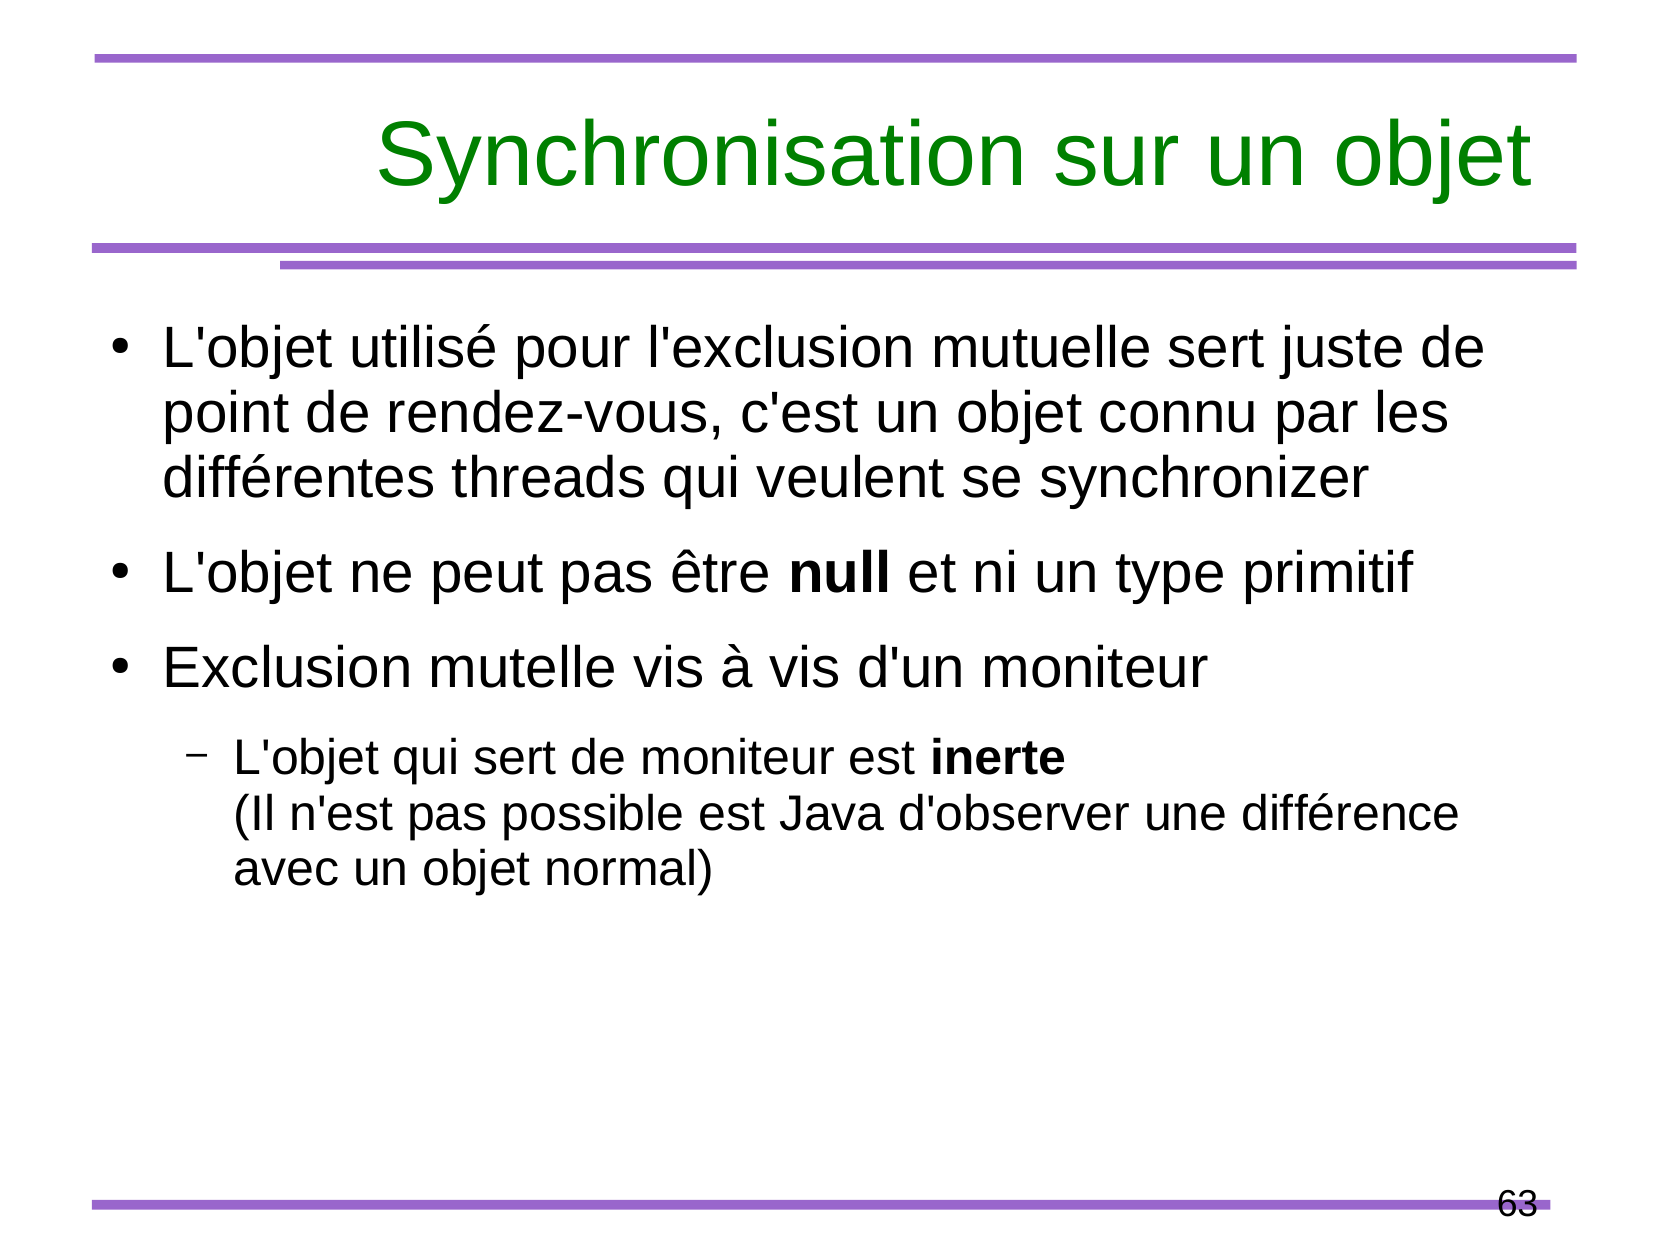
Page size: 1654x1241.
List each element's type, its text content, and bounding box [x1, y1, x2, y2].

title Synchronisation sur un objet [121, 49, 1534, 257]
list L'objet utilisé pour l'exclusion mutuelle sert juste de point de rendez-vous, c'est un objet connu par les différentes threads qui veulent se synchronizer L'objet ne peut pas être null et ni un type primitif Exclusion mutelle vis à vis d'un moniteur L'objet qui sert de moniteur est inerte (Il n'est pas possible est Java d'observer une différence avec un objet normal) [92, 315, 1563, 952]
